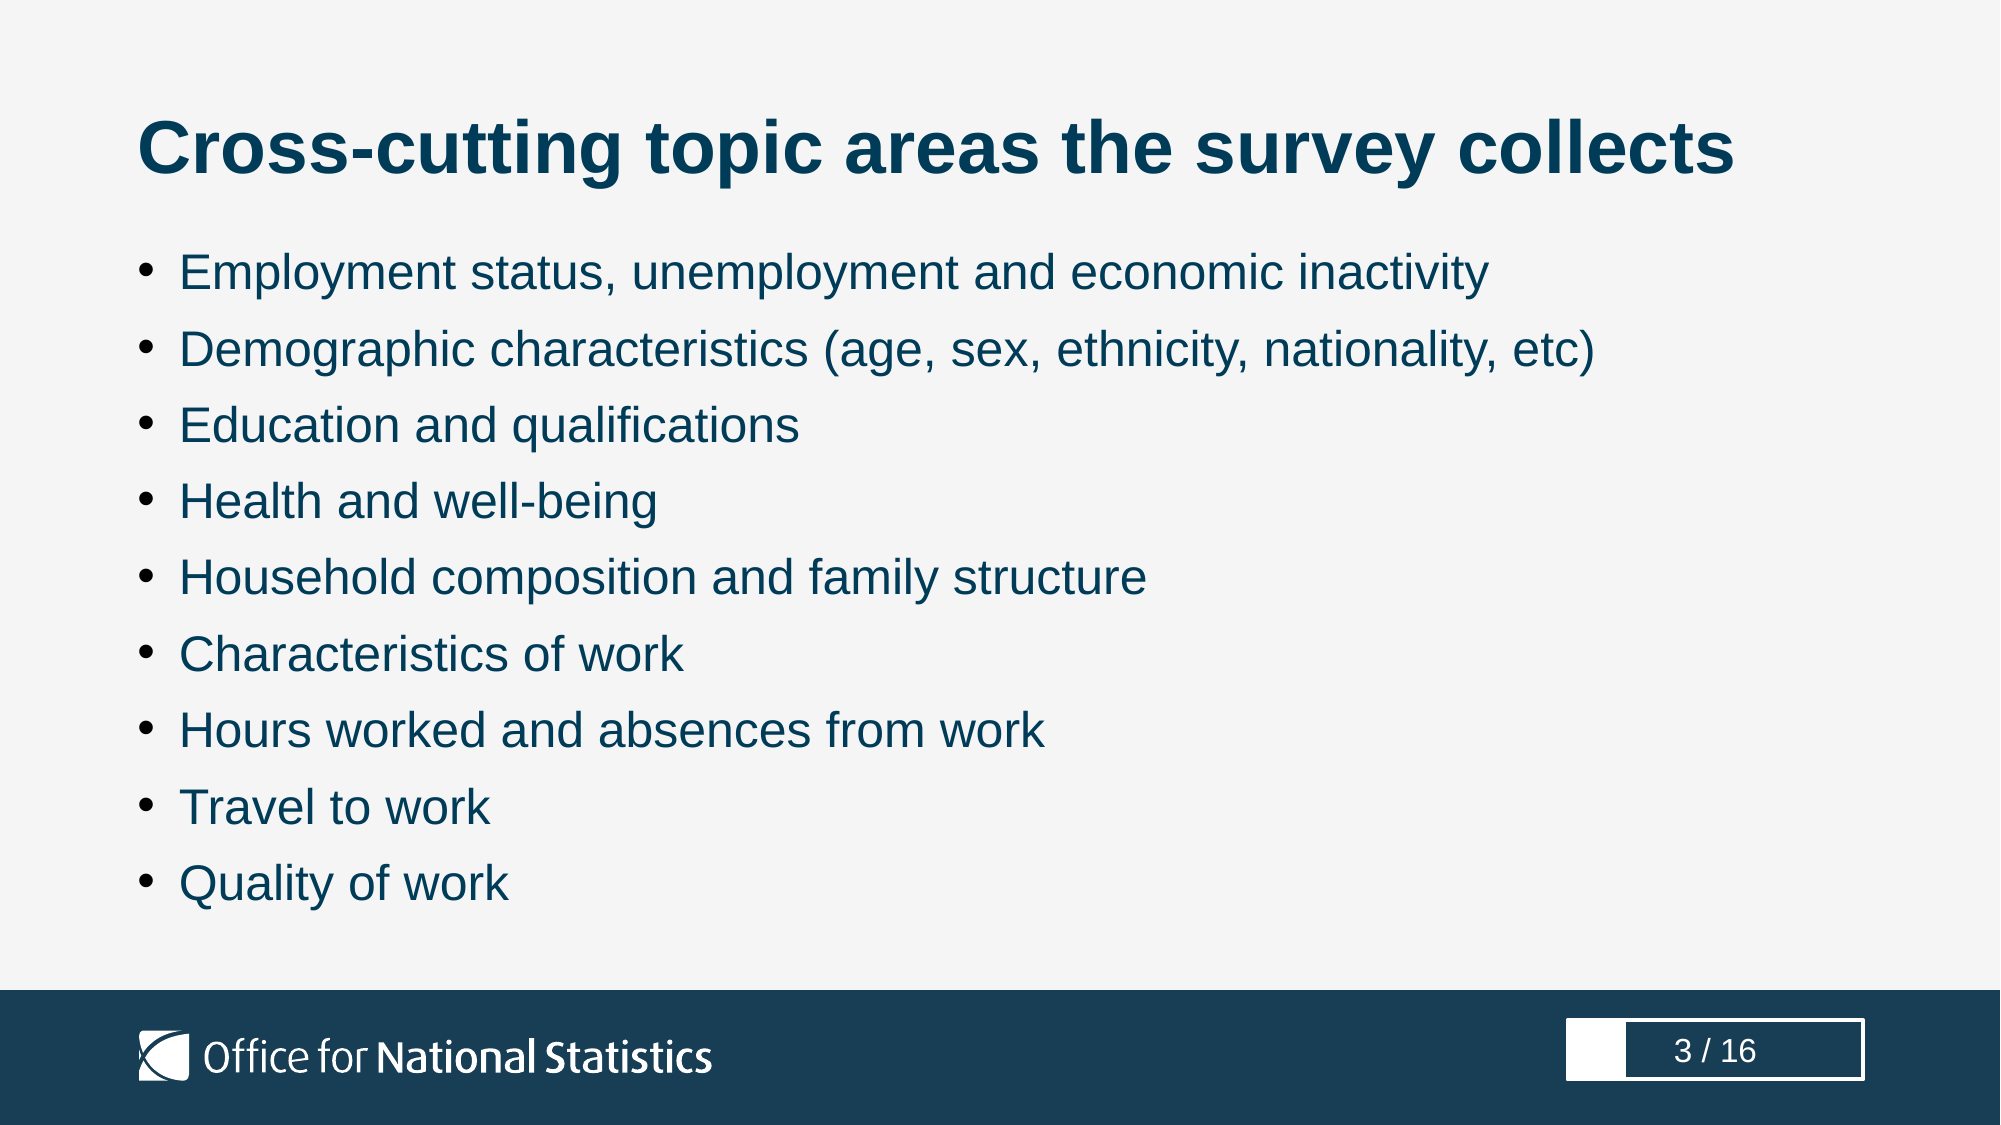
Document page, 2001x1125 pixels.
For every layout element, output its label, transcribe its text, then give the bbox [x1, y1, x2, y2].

title Cross-cutting topic areas the survey collects [137, 105, 1863, 192]
text_box 3 / 16 [1568, 1020, 1863, 1079]
list Employment status, unemployment and economic inactivity Demographic characteristics (age, sex, ethnicity, nationality, etc) Education and qualifications Health and well-being Household composition and family structure Characteristics of work Hours worked and absences from work Travel to work Quality of work [137, 233, 1863, 913]
